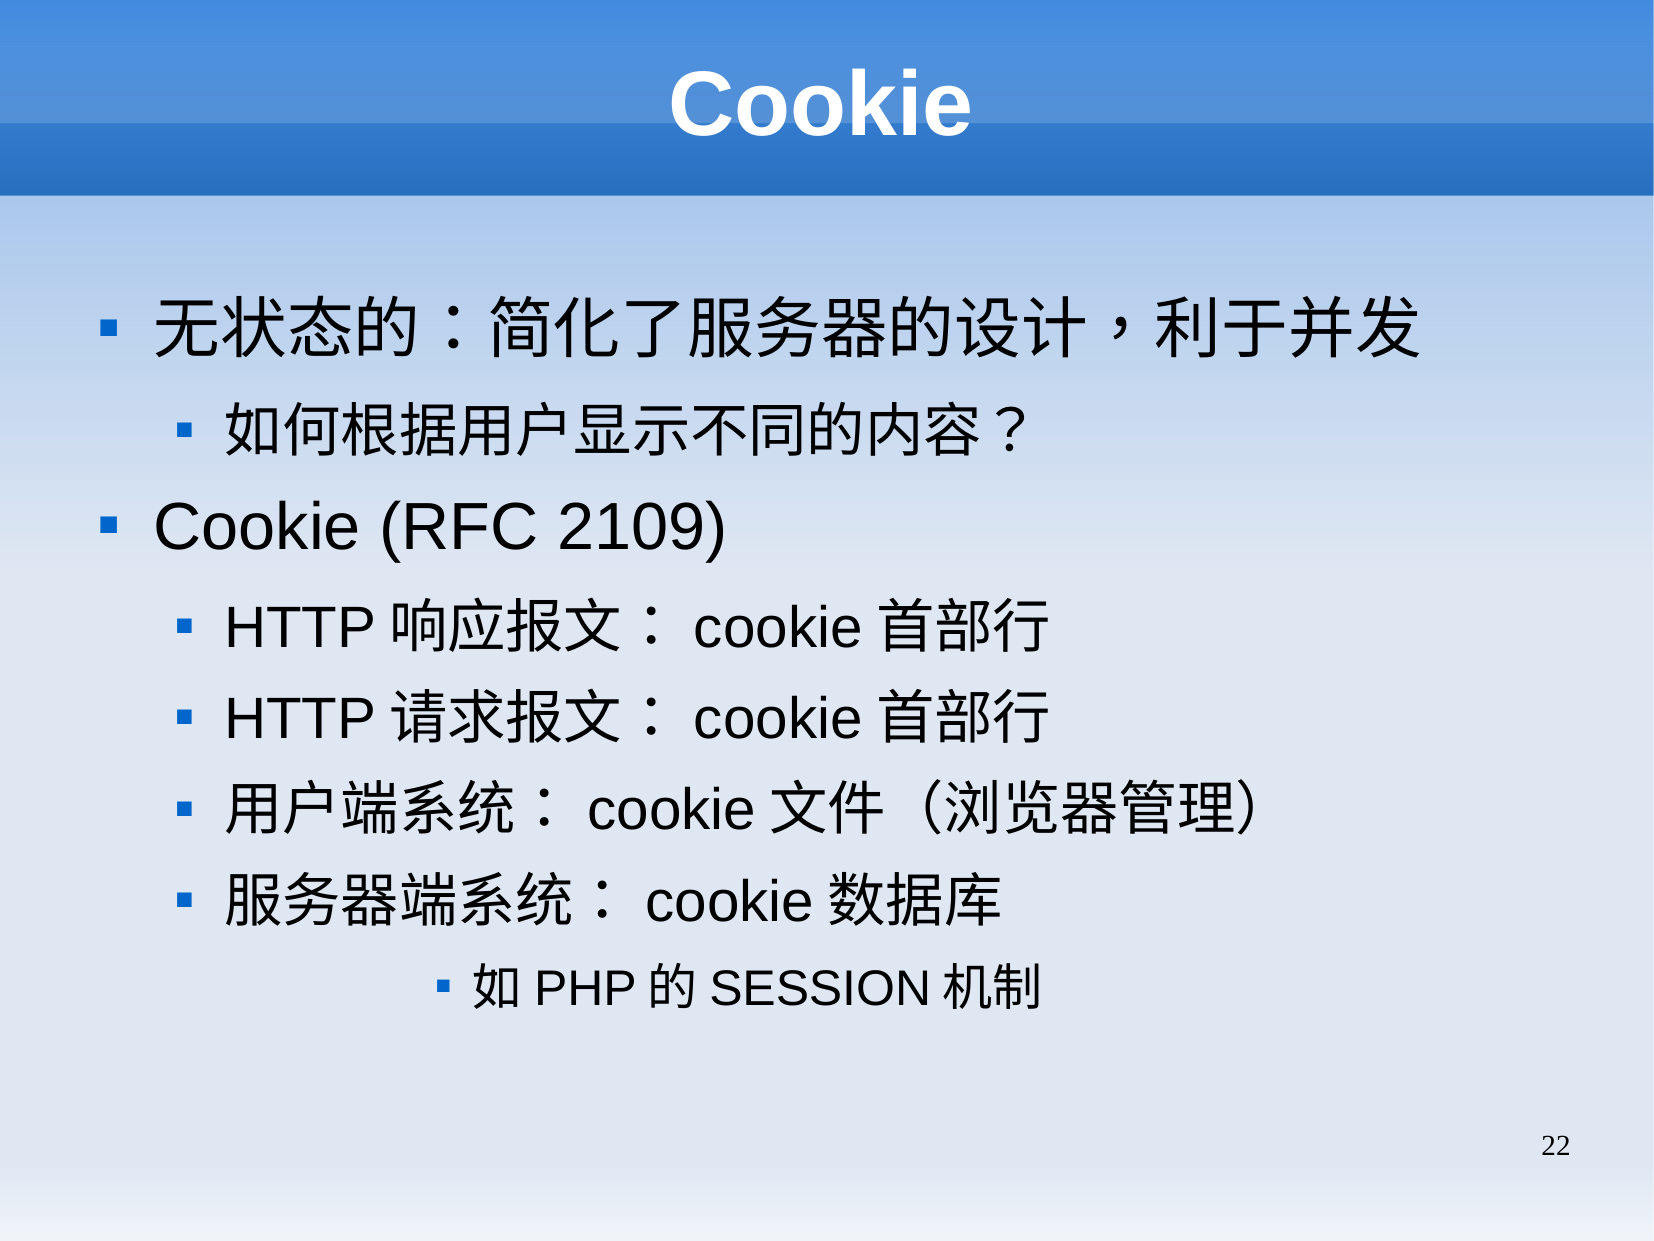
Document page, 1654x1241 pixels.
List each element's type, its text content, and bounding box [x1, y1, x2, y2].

title Cookie [76, 0, 1565, 208]
picture [0, 0, 1654, 1241]
list 无状态的：简化了服务器的设计，利于并发 如何根据用户显示不同的内容？ Cookie (RFC 2109) HTTP响应报文：cookie首部行 HTTP请求报文：cookie首部行 用户端系统：cookie文件（浏览器管理） 服务器端系统：cookie数据库 如PHP的SESSION机制 [82, 290, 1571, 1109]
